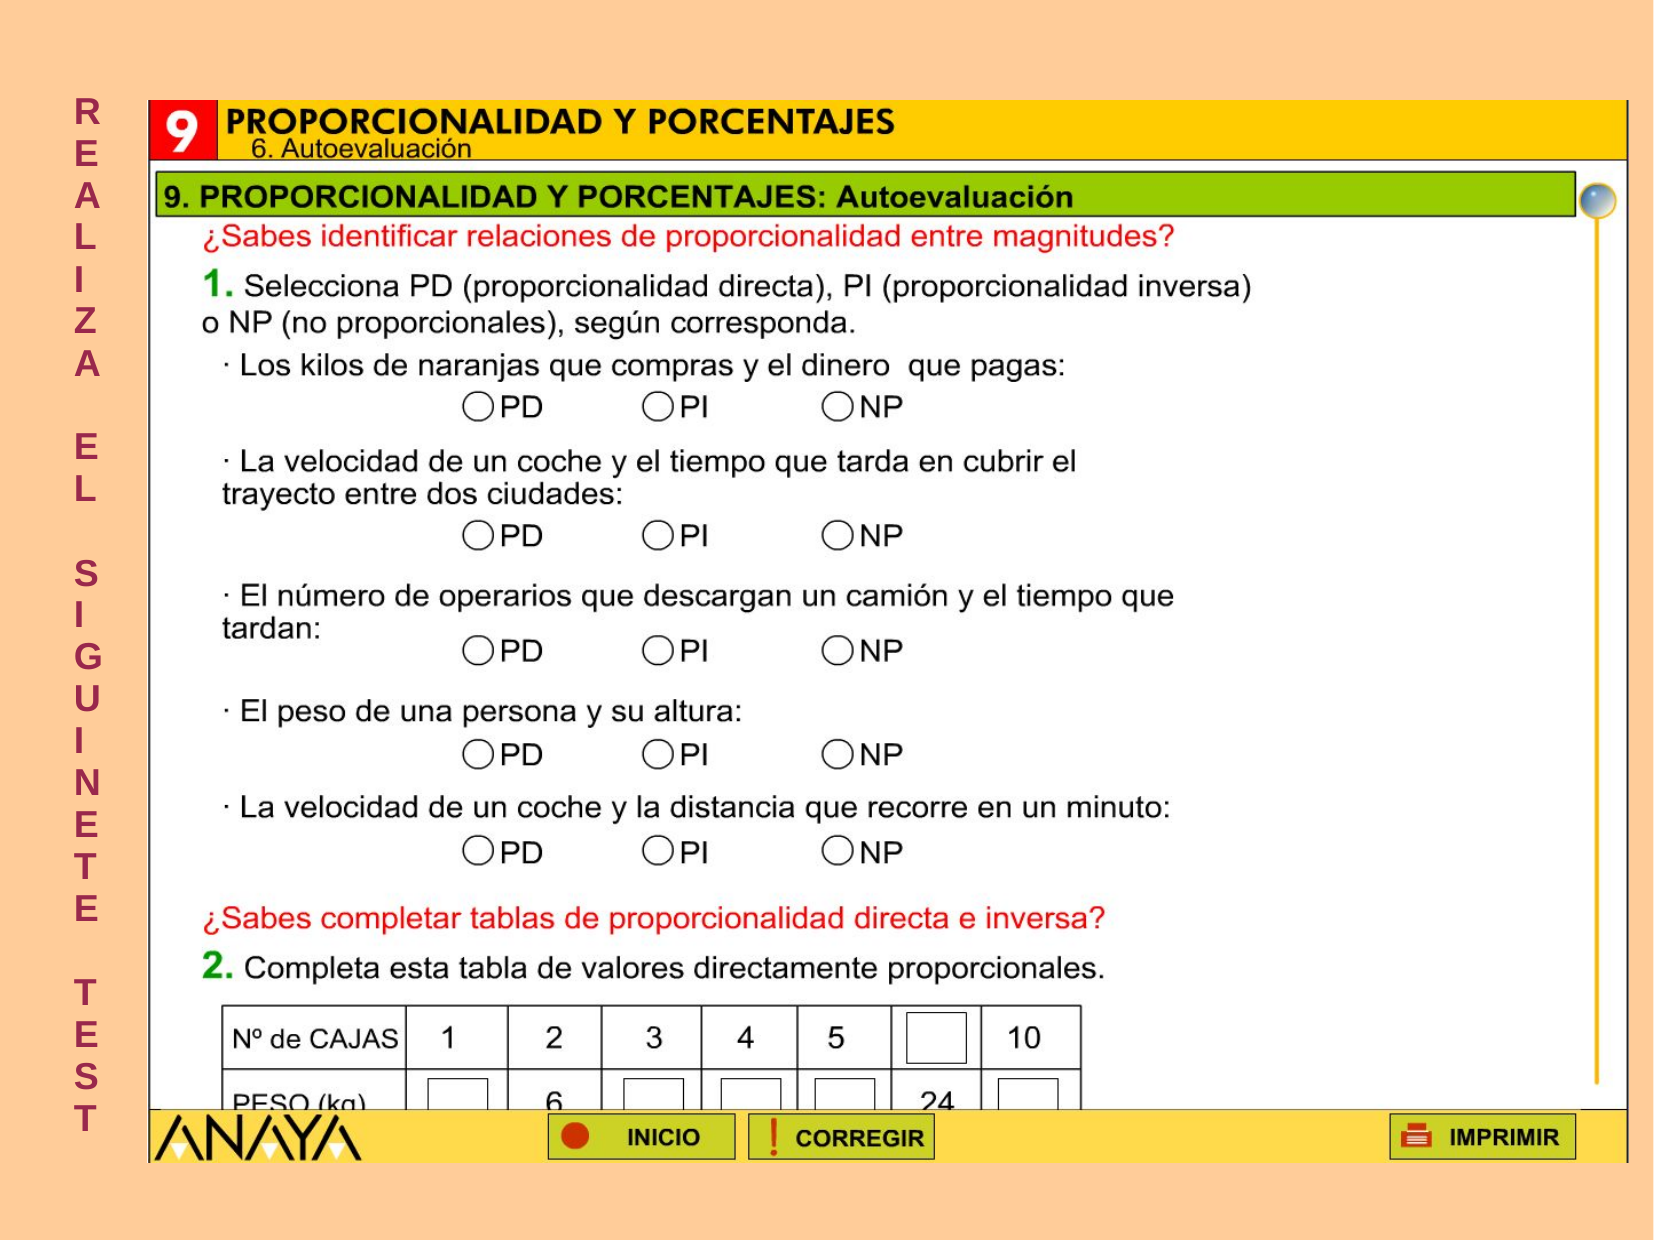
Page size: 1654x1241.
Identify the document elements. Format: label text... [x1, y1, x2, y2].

picture [147, 100, 1629, 1163]
text_box REALIZA EL SIGUINETE TEST [59, 82, 119, 1179]
